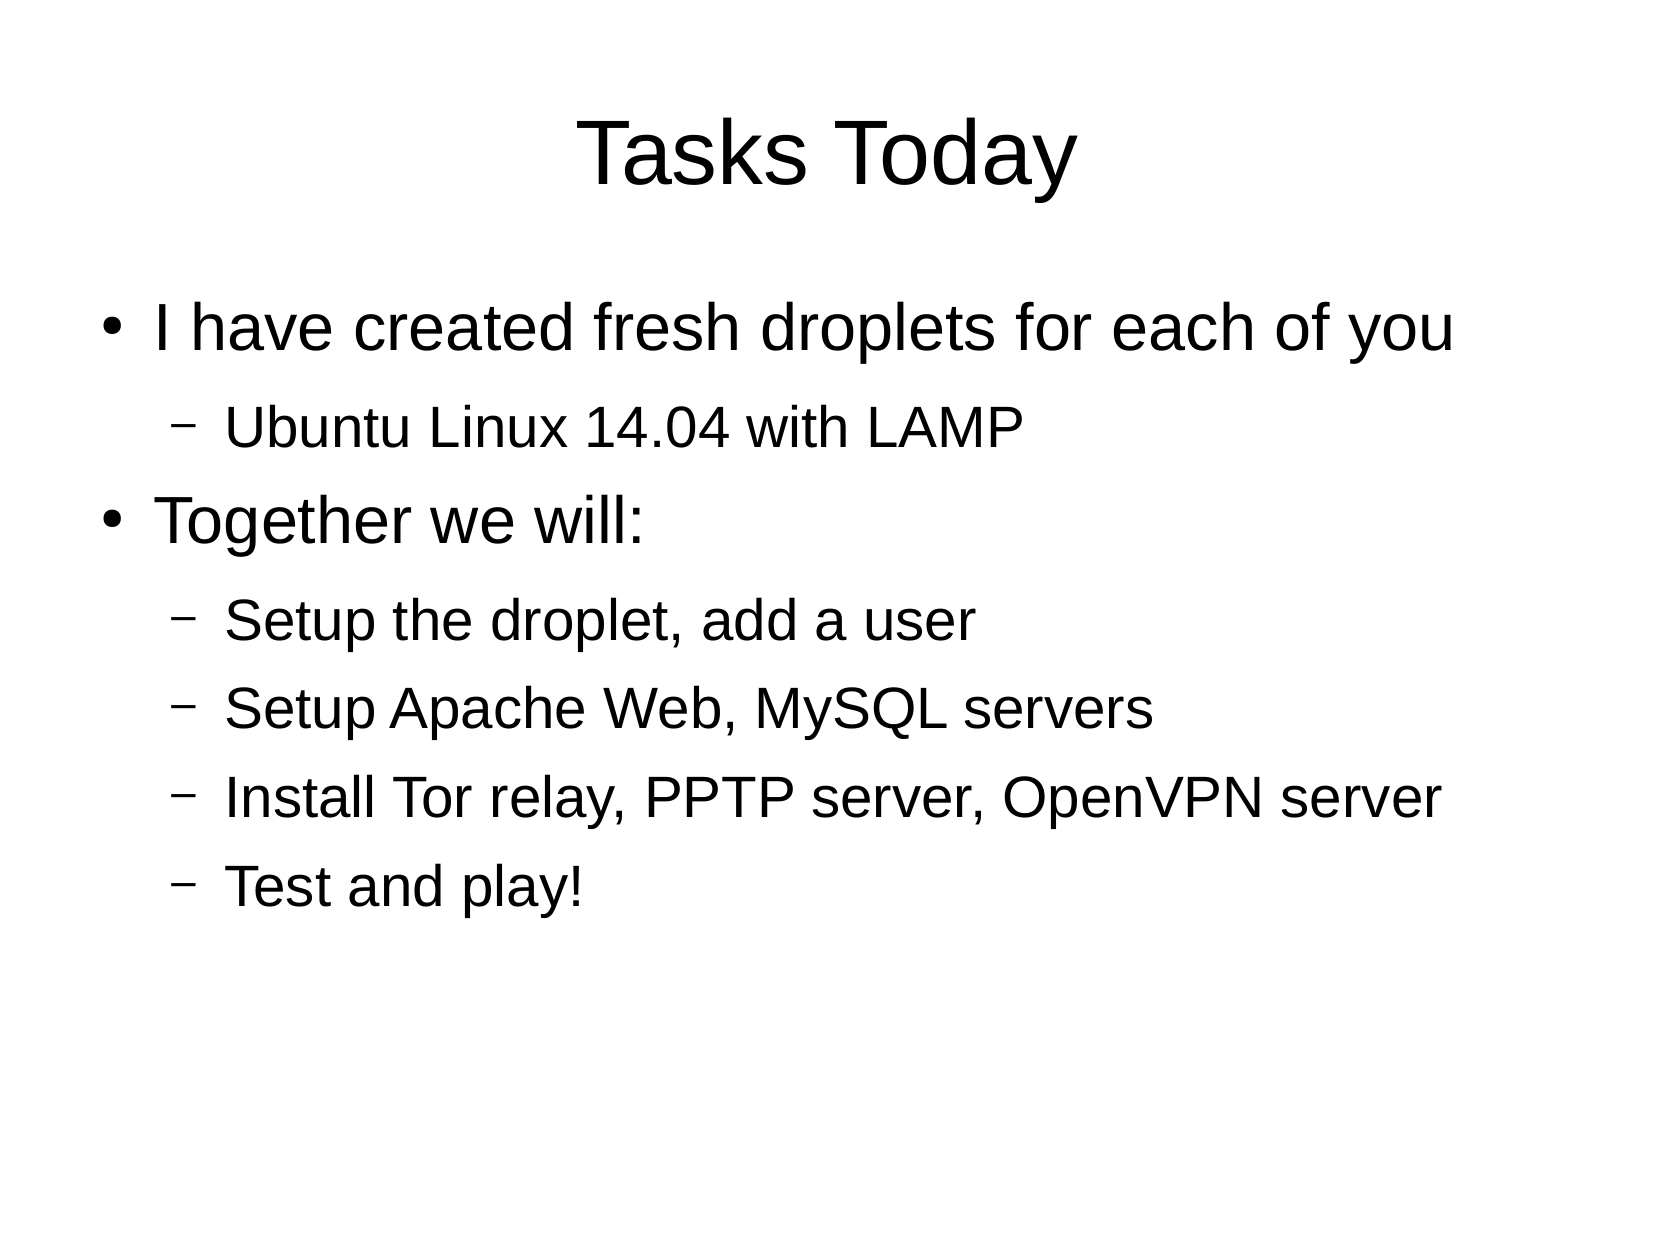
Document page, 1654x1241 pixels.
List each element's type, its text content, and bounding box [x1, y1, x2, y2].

title Tasks Today [82, 49, 1571, 257]
list I have created fresh droplets for each of you Ubuntu Linux 14.04 with LAMP Together we will: Setup the droplet, add a user Setup Apache Web, MySQL servers Install Tor relay, PPTP server, OpenVPN server Test and play! [82, 290, 1571, 1010]
